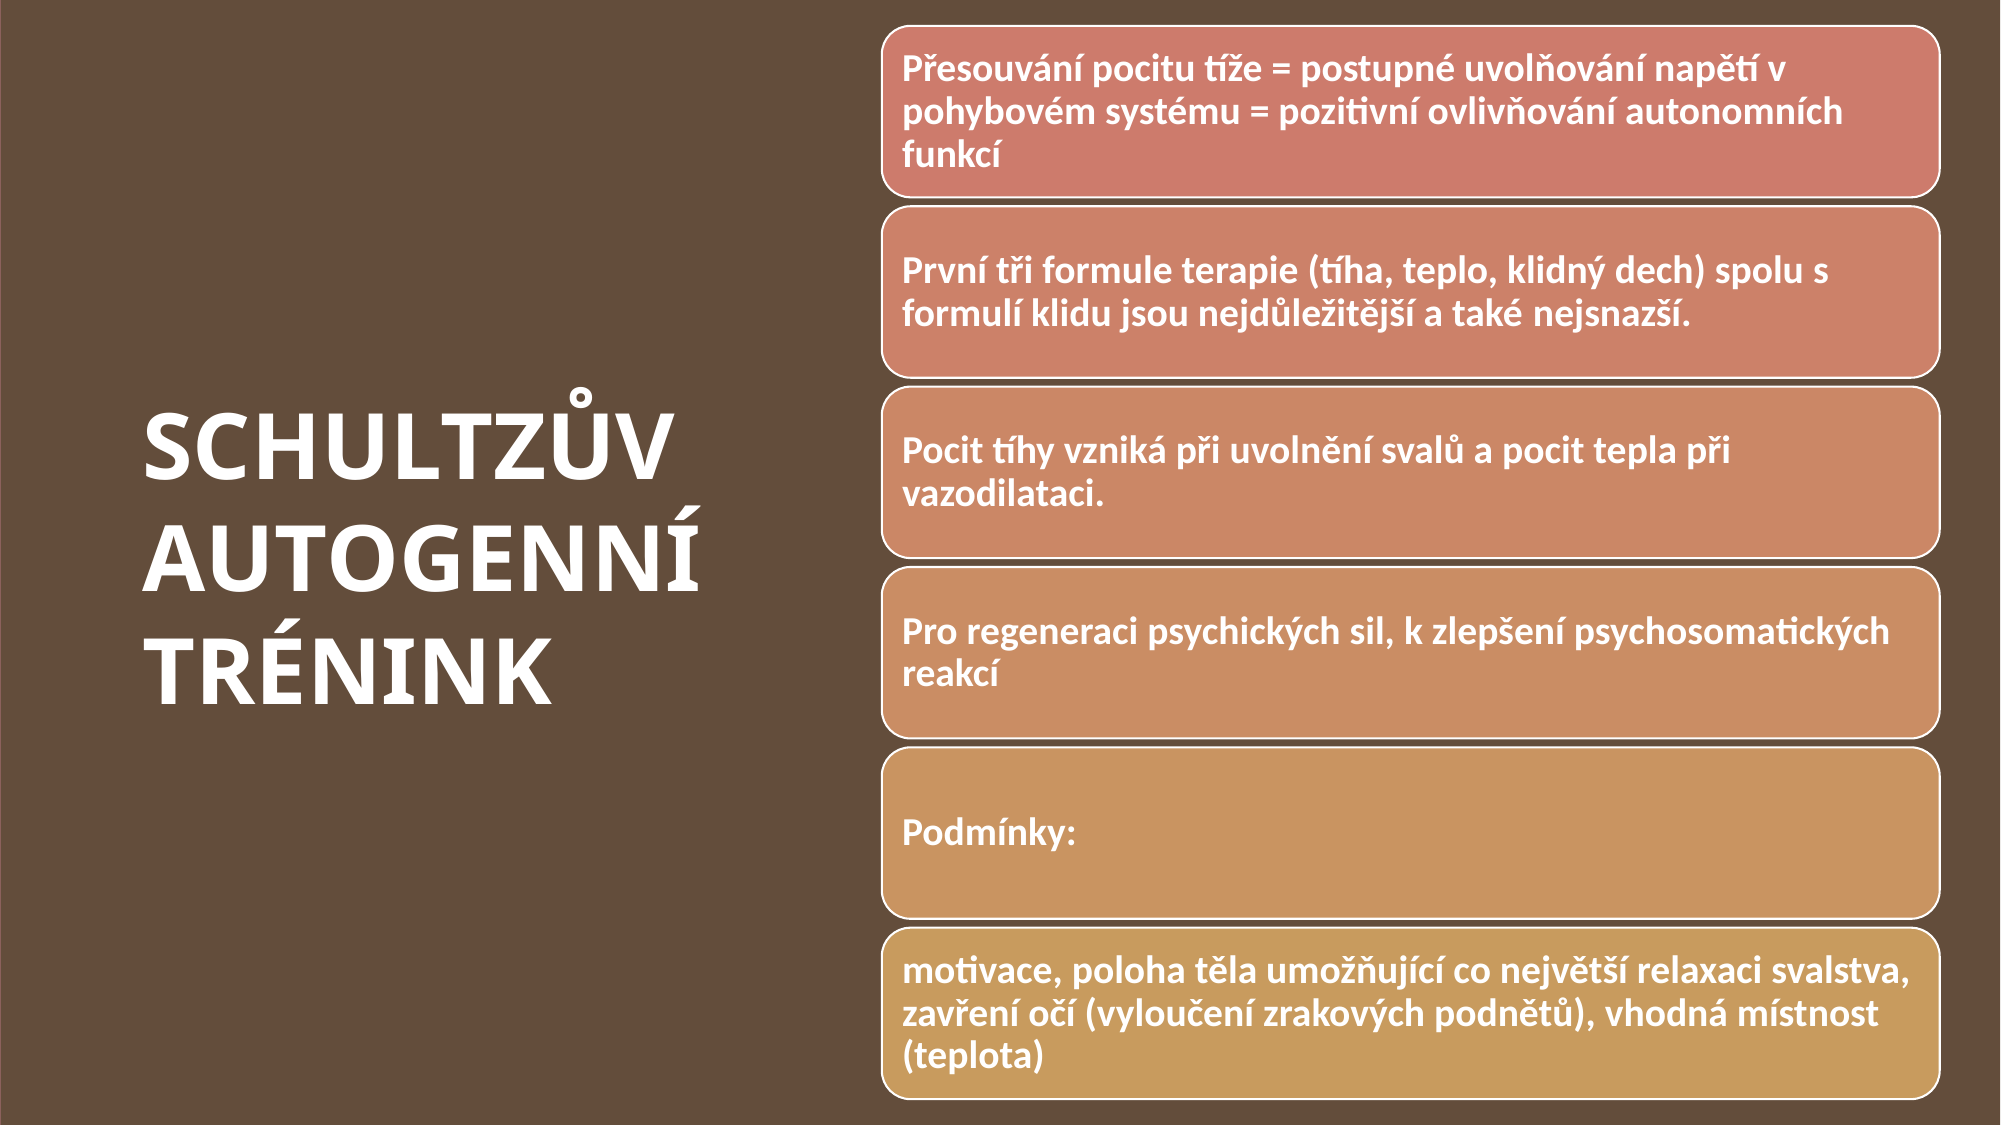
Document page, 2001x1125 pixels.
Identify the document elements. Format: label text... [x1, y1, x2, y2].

text_box motivace, poloha těla umožňující co největší relaxaci svalstva, zavření očí (vyloučení zrakových podnětů), vhodná místnost (teplota) [881, 927, 1940, 1100]
title SCHULTZŮV AUTOGENNÍ TRÉNINK [127, 81, 956, 1036]
text_box První tři formule terapie (tíha, teplo, klidný dech) spolu s formulí klidu jsou nejdůležitější a také nejsnazší. [881, 206, 1940, 378]
text_box Pocit tíhy vzniká při uvolnění svalů a pocit tepla při vazodilataci. [881, 386, 1940, 559]
text_box Přesouvání pocitu tíže = postupné uvolňování napětí v pohybovém systému = pozitivní ovlivňování autonomních funkcí [881, 25, 1940, 198]
text_box [0, 0, 2000, 1125]
text_box Podmínky: [881, 747, 1940, 919]
text_box Pro regeneraci psychických sil, k zlepšení psychosomatických reakcí [881, 566, 1940, 739]
